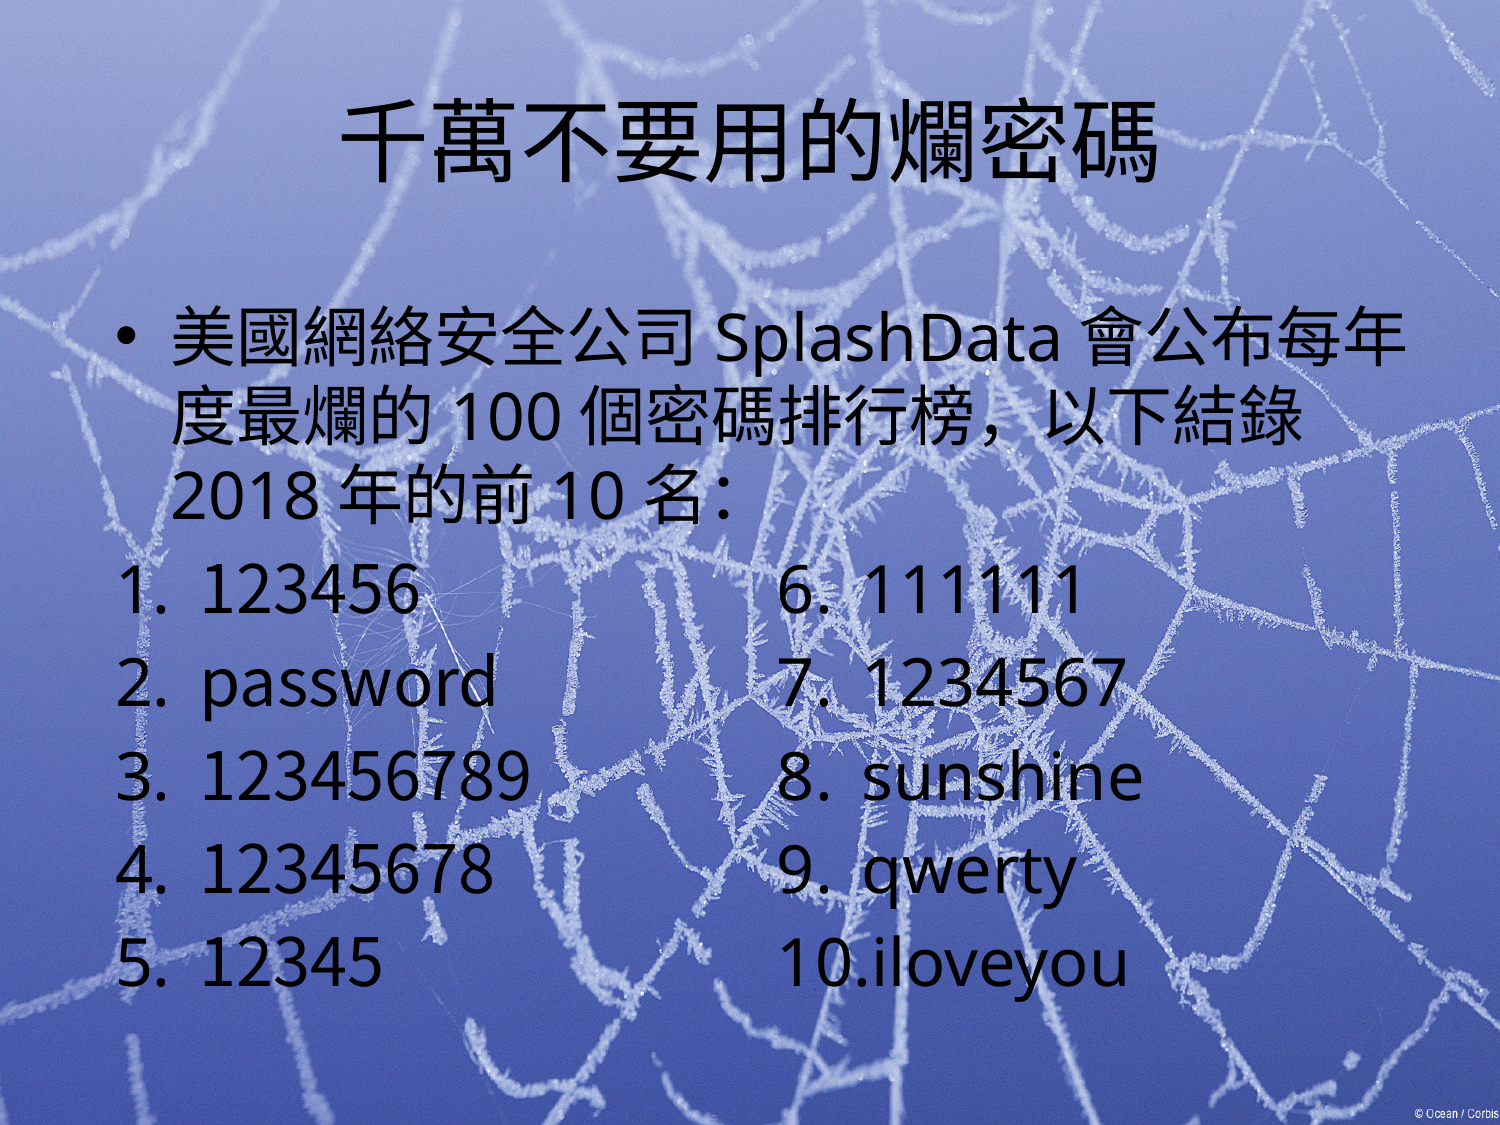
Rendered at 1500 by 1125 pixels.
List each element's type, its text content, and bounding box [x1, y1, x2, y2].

picture [0, 0, 1500, 1125]
title 千萬不要用的爛密碼 [75, 45, 1425, 233]
text_box 美國網絡安全公司SplashData會公布每年度最爛的100個密碼排行榜，以下結錄2018年的前10名： [99, 287, 1450, 541]
text_box 111111 1234567 sunshine qwerty iloveyou [761, 538, 1376, 1083]
list 123456 password 123456789 12345678 12345 [100, 538, 715, 1083]
